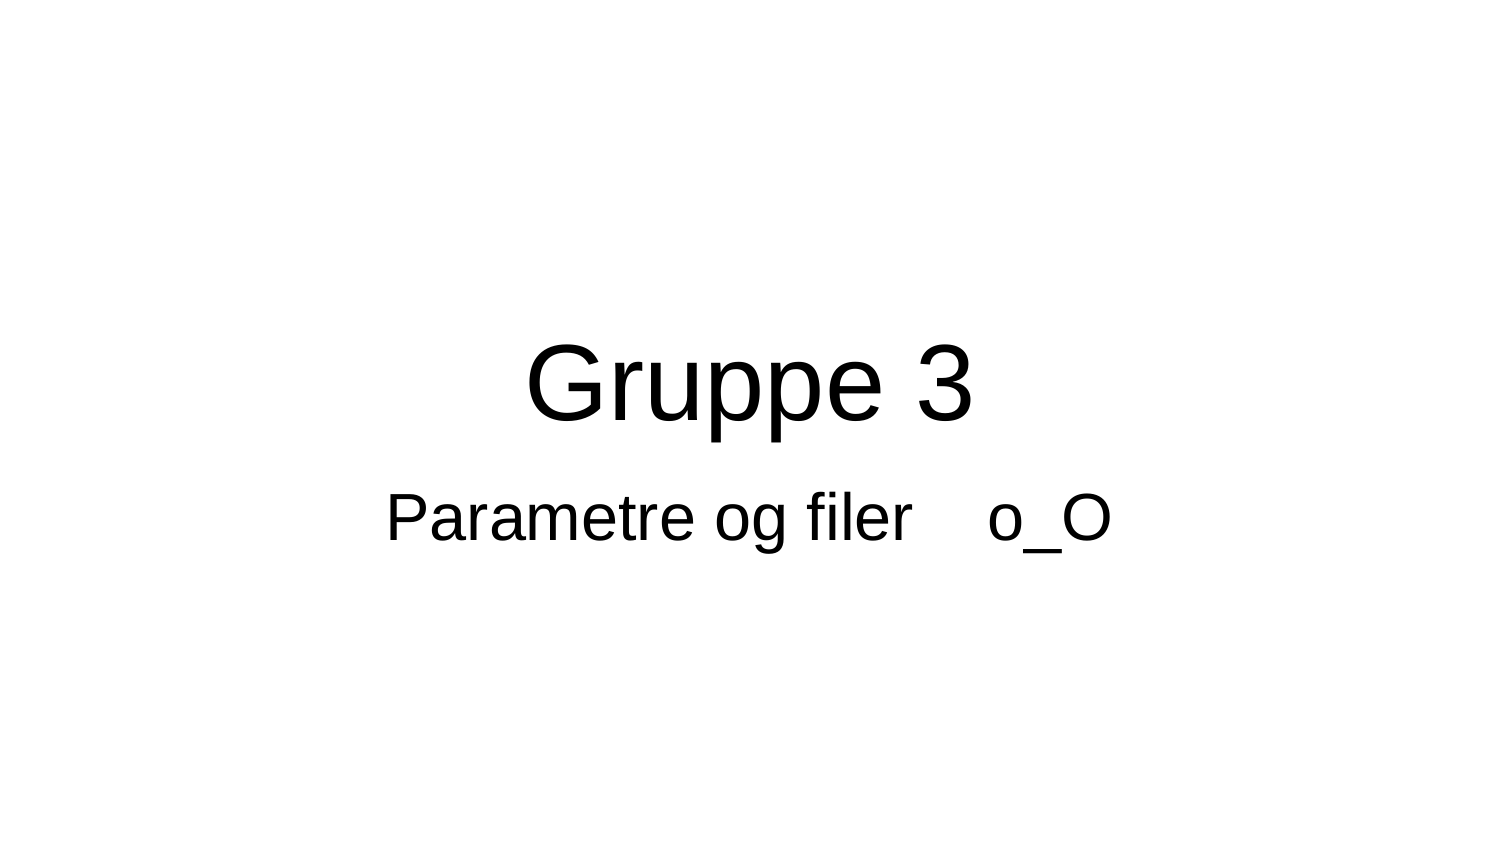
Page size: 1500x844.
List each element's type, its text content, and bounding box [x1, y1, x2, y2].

title Gruppe 3 [51, 122, 1449, 459]
subtitle Parametre og filer o_O [51, 464, 1449, 595]
